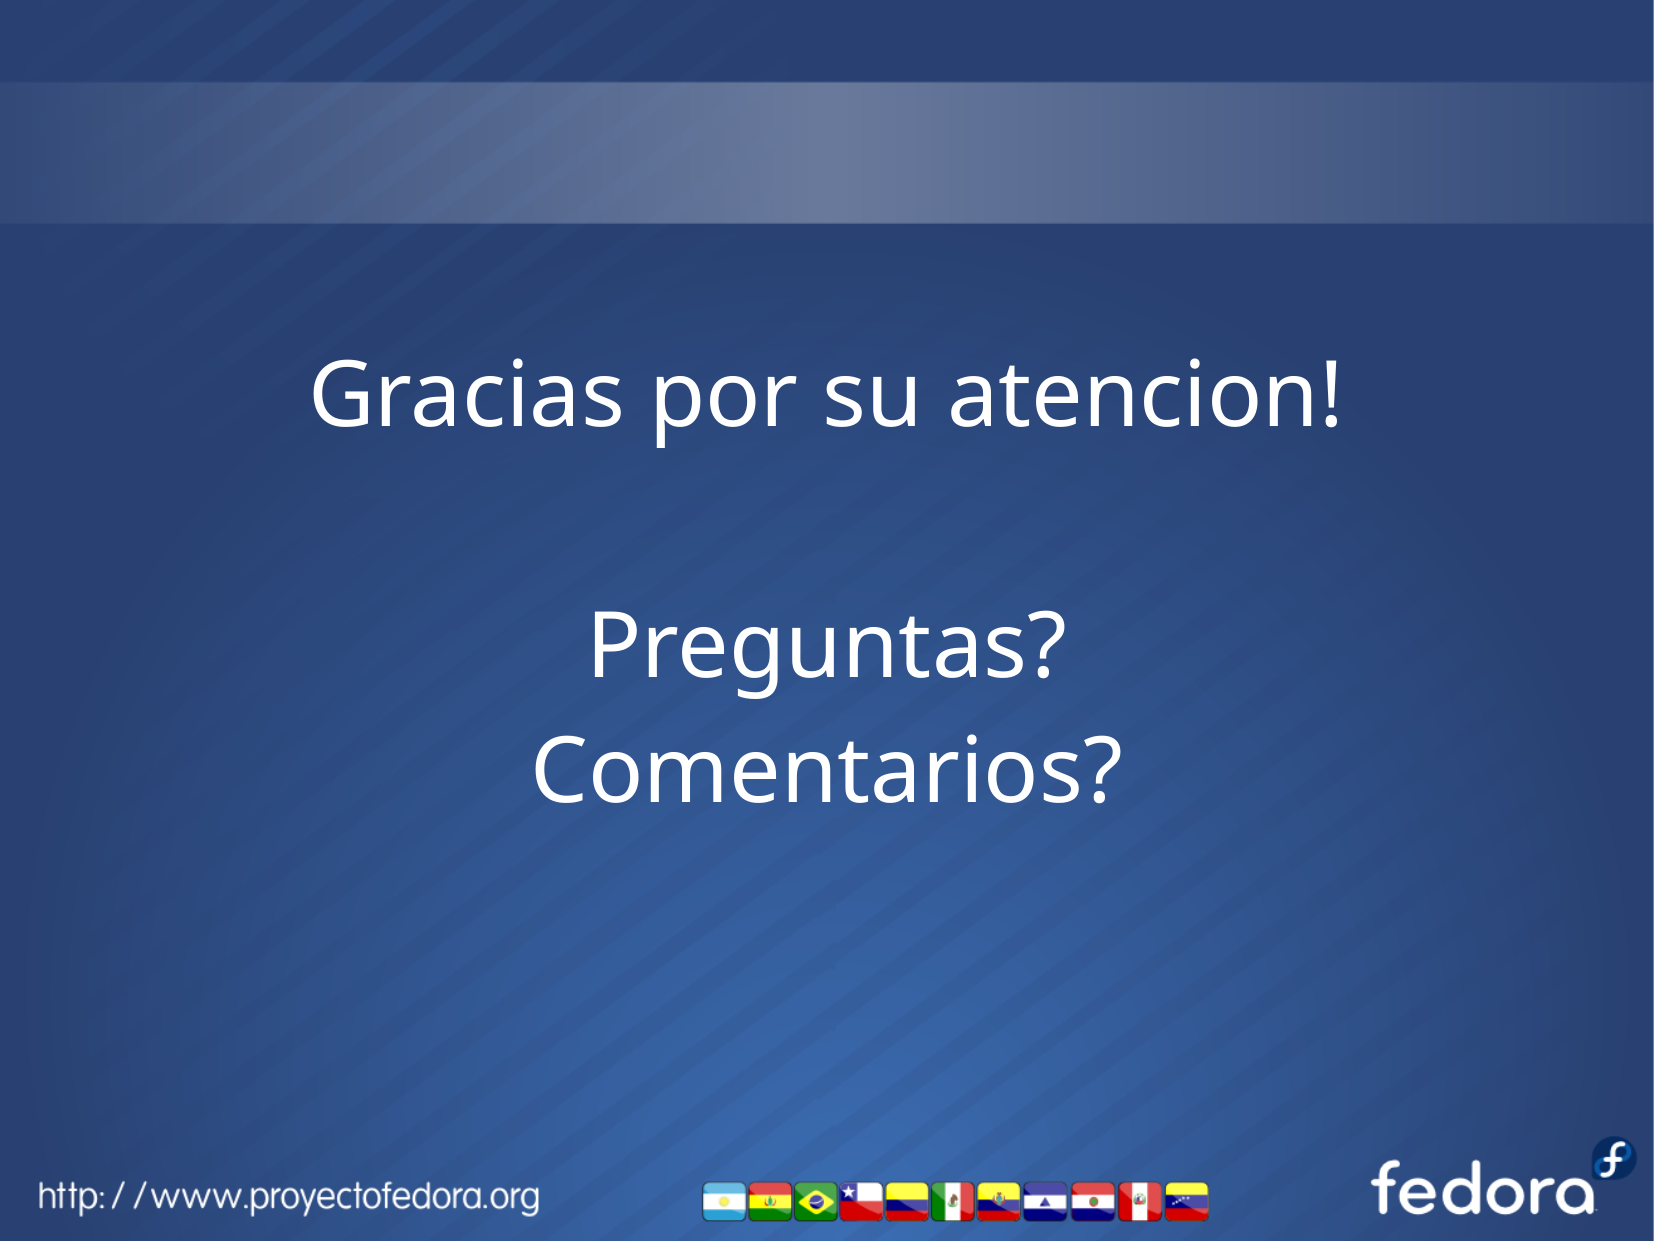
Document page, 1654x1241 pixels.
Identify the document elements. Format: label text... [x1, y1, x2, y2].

picture [0, 0, 1654, 1241]
subtitle Gracias por su atencion! Preguntas? Comentarios? [82, 56, 1571, 1102]
